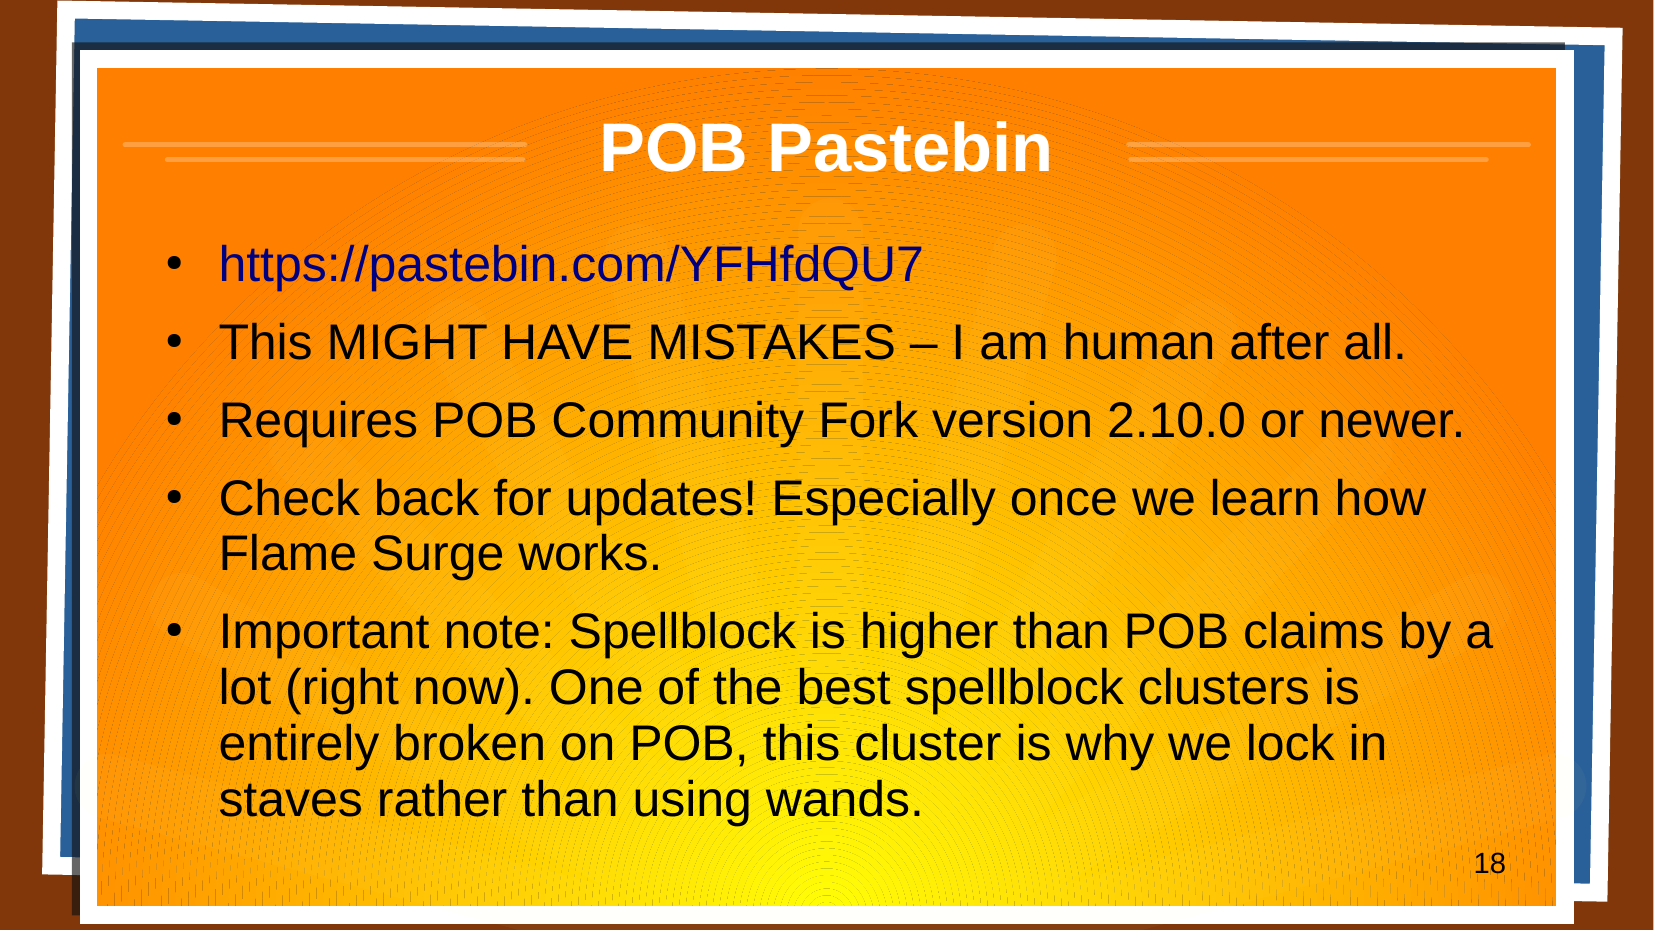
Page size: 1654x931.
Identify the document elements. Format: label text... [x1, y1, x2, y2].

list https://pastebin.com/YFHfdQU7 This MIGHT HAVE MISTAKES – I am human after all. Requires POB Community Fork version 2.10.0 or newer. Check back for updates! Especially once we learn how Flame Surge works. Important note: Spellblock is higher than POB claims by a lot (right now). One of the best spellblock clusters is entirely broken on POB, this cluster is why we lock in staves rather than using wands. [147, 236, 1506, 827]
title POB Pastebin [531, 73, 1123, 222]
